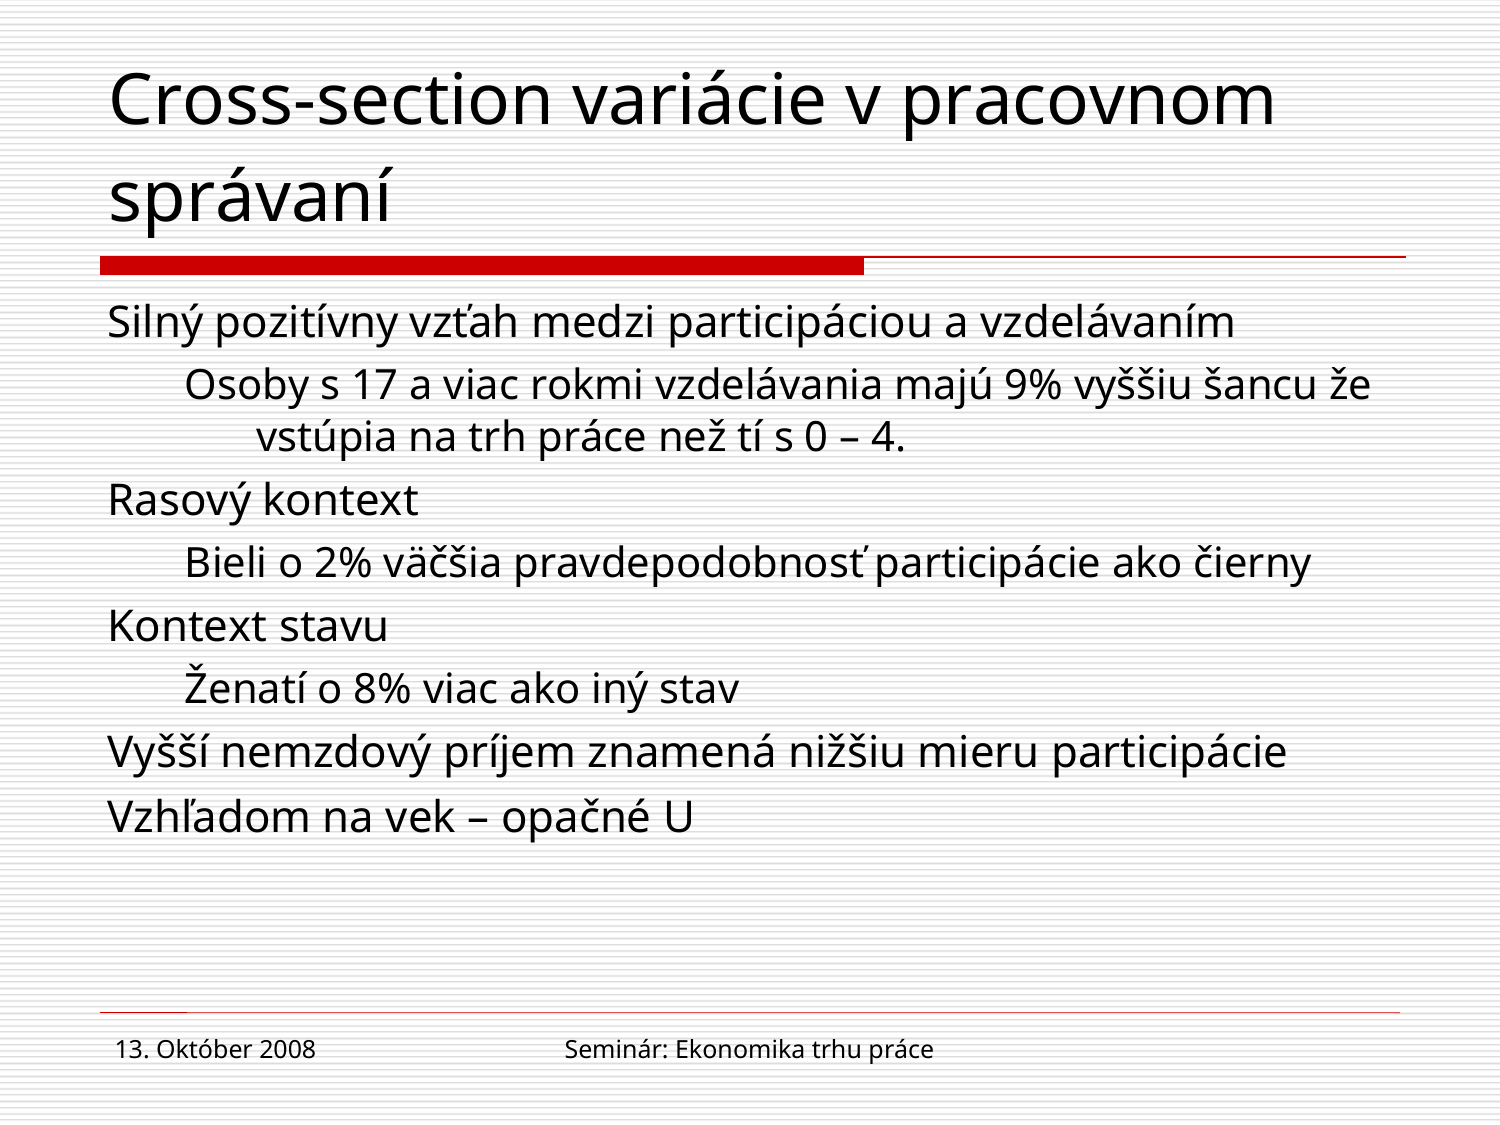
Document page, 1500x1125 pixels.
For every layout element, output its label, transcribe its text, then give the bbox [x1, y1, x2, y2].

list Silný pozitívny vzťah medzi participáciou a vzdelávaním Osoby s 17 a viac rokmi vzdelávania majú 9% vyššiu šancu že vstúpia na trh práce než tí s 0 – 4. Rasový kontext Bieli o 2% väčšia pravdepodobnosť participácie ako čierny Kontext stavu Ženatí o 8% viac ako iný stav Vyšší nemzdový príjem znamená nižšiu mieru participácie Vzhľadom na vek – opačné U [92, 287, 1406, 992]
title Cross-section variácie v pracovnom správaní [94, 49, 1407, 250]
picture [0, 0, 1500, 1125]
